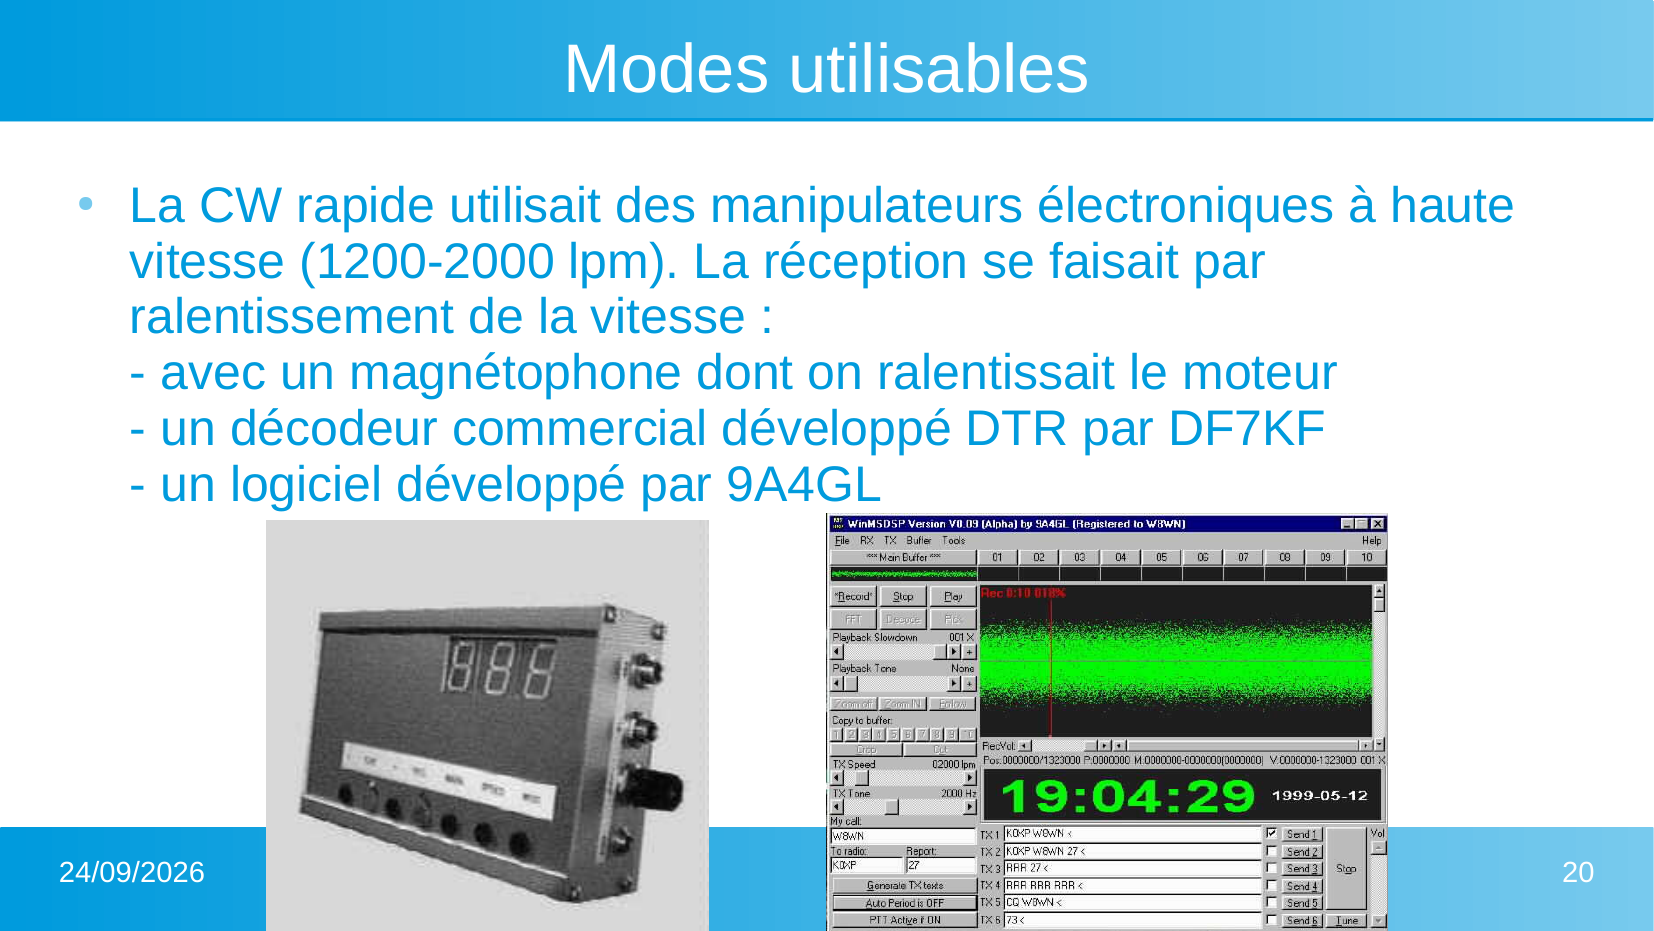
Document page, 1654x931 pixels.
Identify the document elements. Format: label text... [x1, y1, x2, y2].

picture [826, 513, 1388, 931]
title Modes utilisables [59, 29, 1595, 108]
picture [266, 520, 709, 931]
list La CW rapide utilisait des manipulateurs électroniques à haute vitesse (1200-2000 lpm). La réception se faisait par ralentissement de la vitesse : - avec un magnétophone dont on ralentissait le moteur - un décodeur commercial développé DTR par DF7KF - un logiciel développé par 9A4GL [59, 177, 1595, 768]
